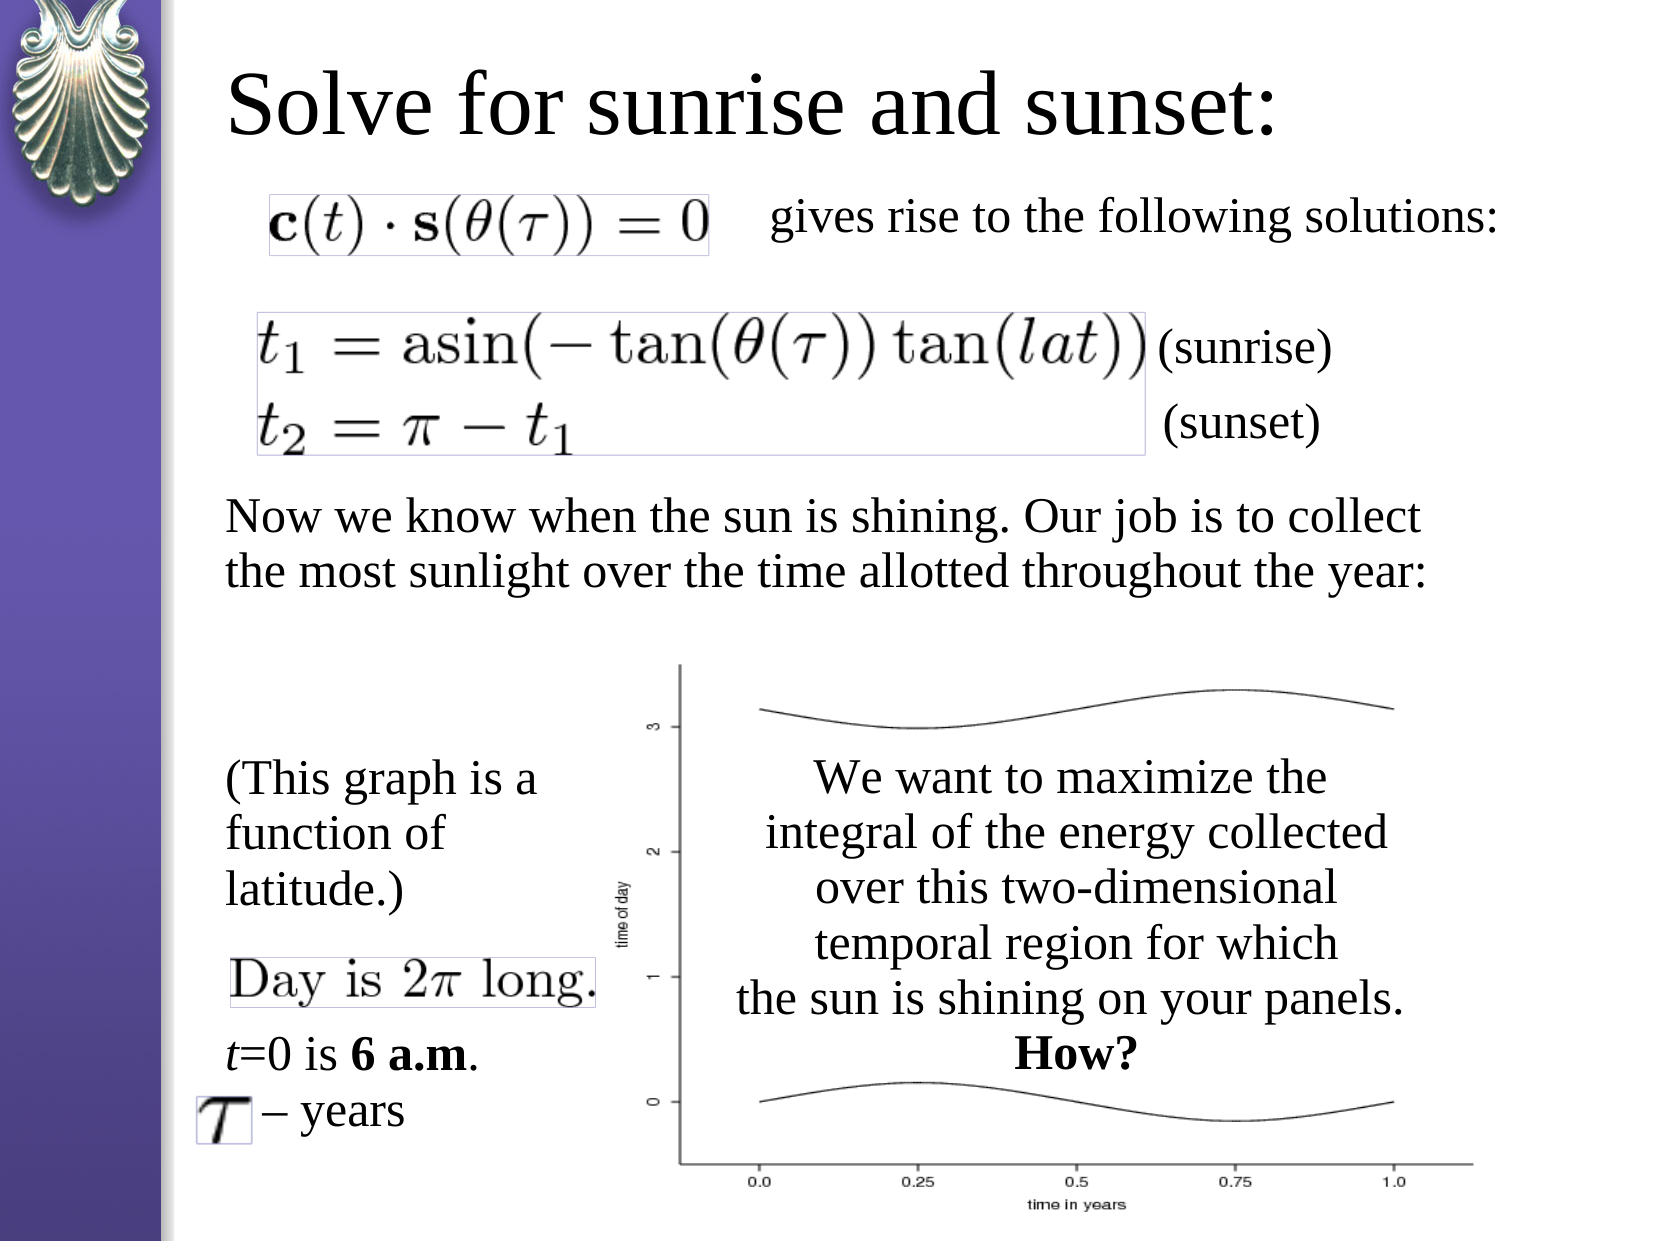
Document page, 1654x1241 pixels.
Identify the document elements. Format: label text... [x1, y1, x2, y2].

picture [0, 0, 161, 1241]
text_box (This graph is a function of latitude.) t=0 is 6 a.m. – years [225, 1013, 539, 1202]
picture [225, 602, 1553, 1227]
picture [264, 189, 715, 262]
picture [187, 1087, 263, 1156]
title Solve for sunrise and sunset: [225, 0, 1638, 208]
text_box (This graph is a function of latitude.) t=0 is 6 a.m. – years [225, 750, 539, 952]
text_box gives rise to the following solutions: [769, 187, 1501, 244]
text_box (sunrise) [1157, 318, 1334, 376]
text_box Now we know when the sun is shining. Our job is to collect the most sunlight over the time allotted throughout the year: [225, 487, 1463, 601]
text_box (sunset) [1162, 393, 1322, 451]
picture [251, 306, 1152, 462]
